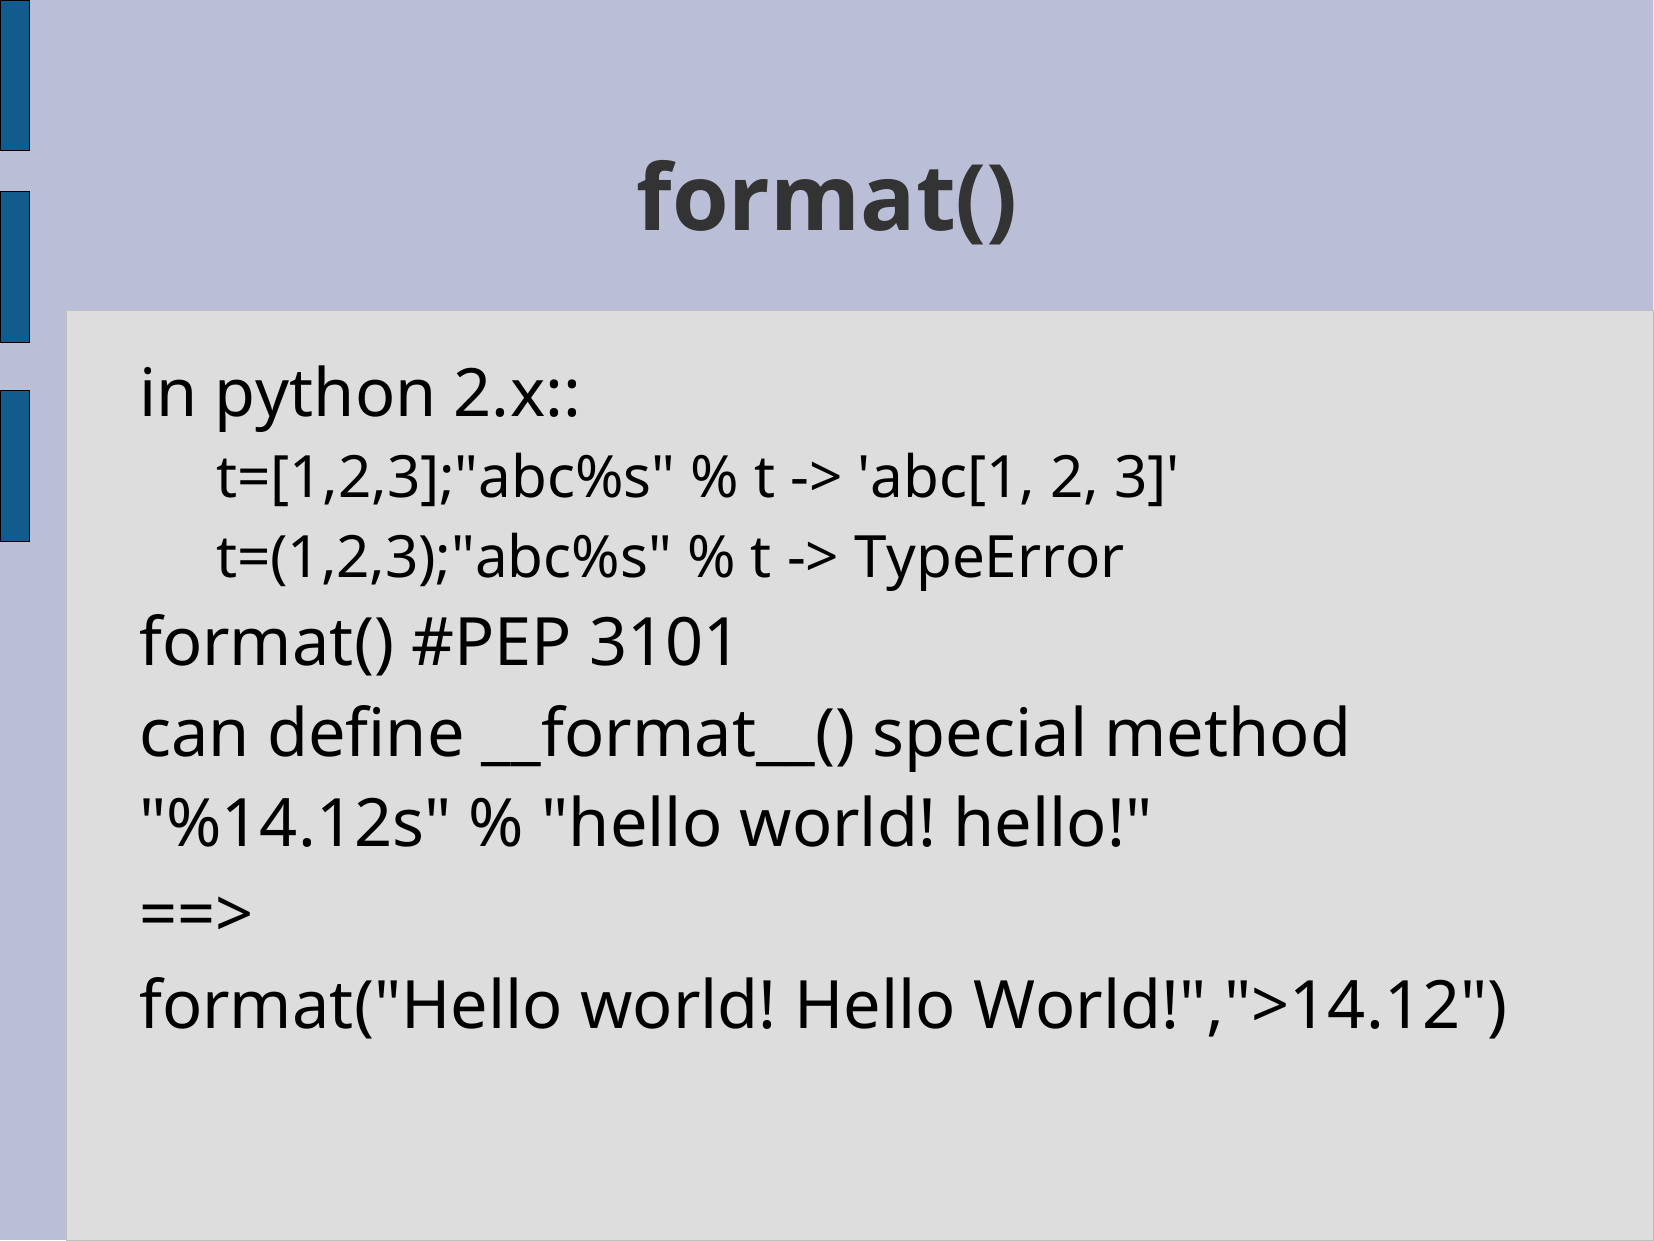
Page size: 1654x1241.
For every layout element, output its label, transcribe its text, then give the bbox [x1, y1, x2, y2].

title format() [121, 98, 1534, 291]
list in python 2.x:: t=[1,2,3];"abc%s" % t -> 'abc[1, 2, 3]' t=(1,2,3);"abc%s" % t -> TypeError format() #PEP 3101 can define __format__() special method "%14.12s" % "hello world! hello!" ==> format("Hello world! Hello World!",">14.12") [121, 344, 1534, 1112]
